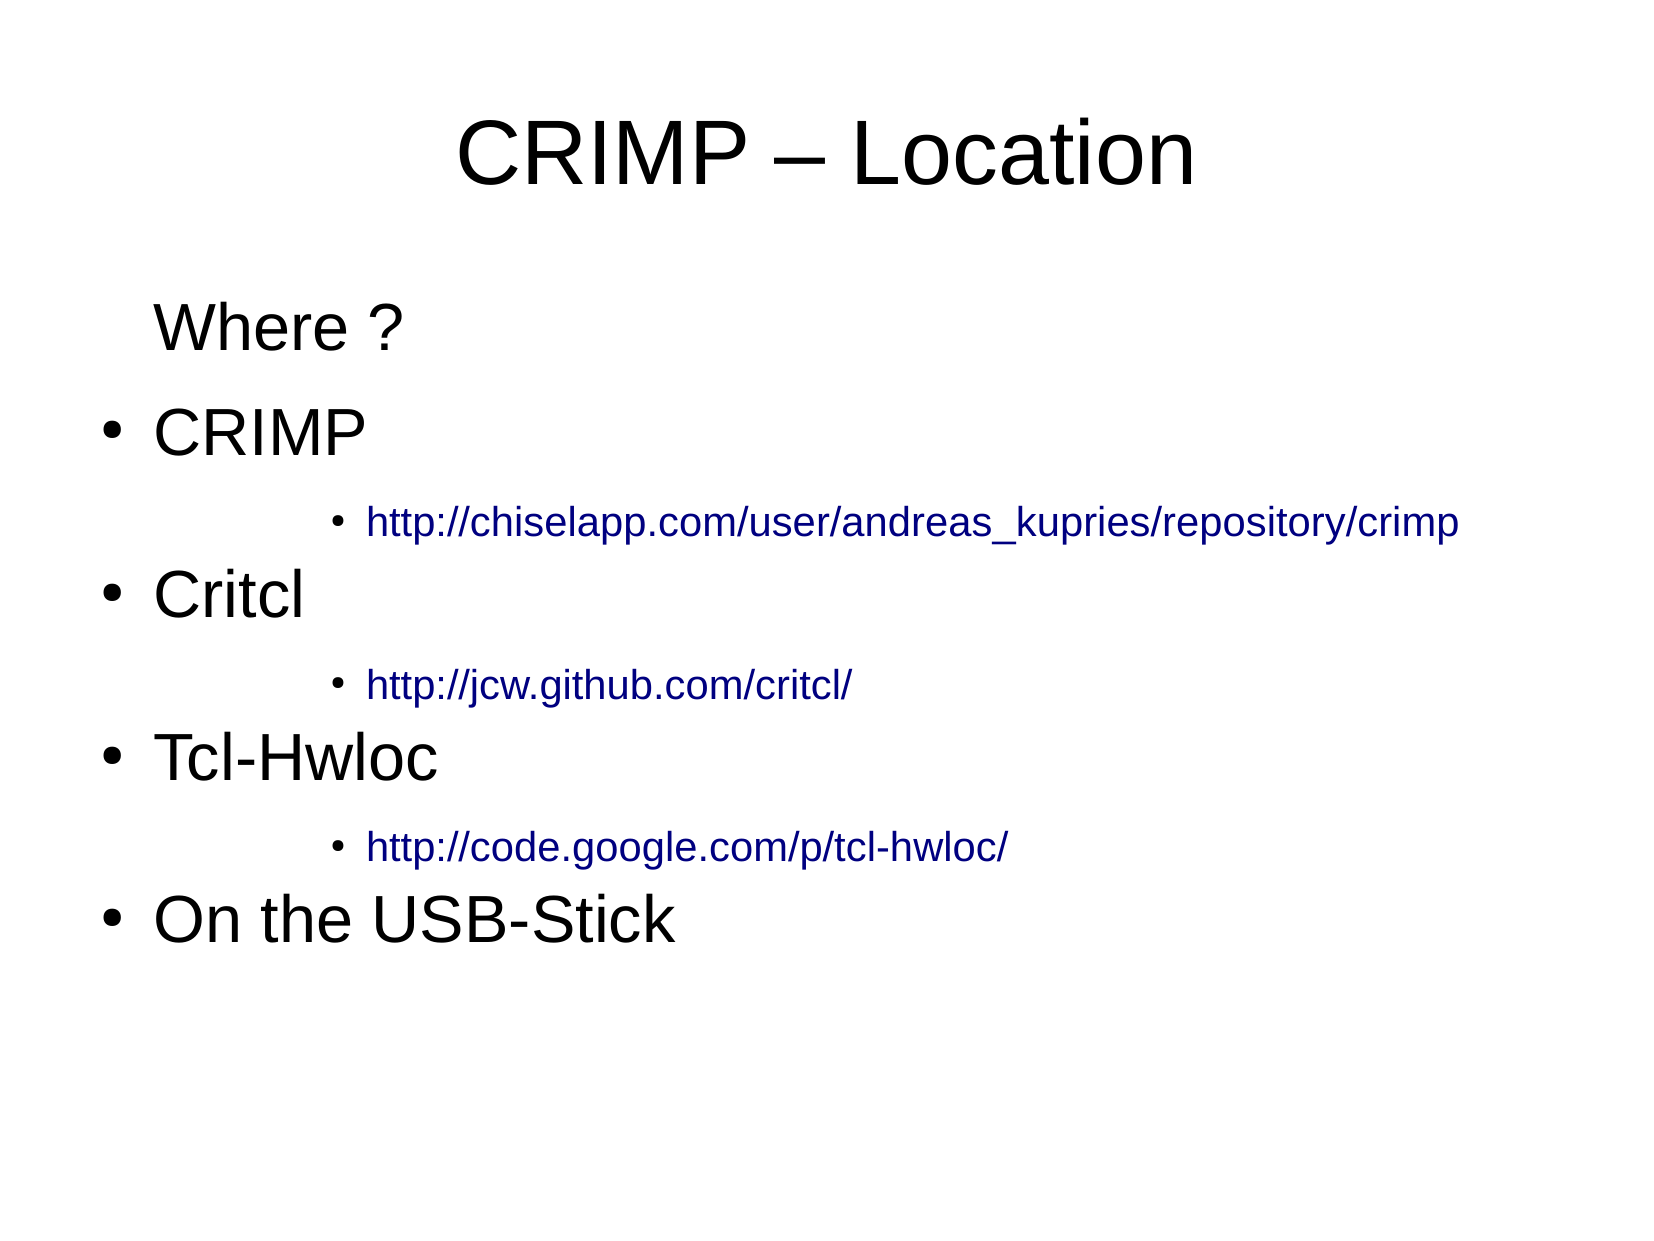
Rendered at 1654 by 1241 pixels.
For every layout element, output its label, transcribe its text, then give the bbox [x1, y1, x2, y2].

list Where ? CRIMP http://chiselapp.com/user/andreas_kupries/repository/crimp Critcl http://jcw.github.com/critcl/ Tcl-Hwloc http://code.google.com/p/tcl-hwloc/ On the USB-Stick [82, 290, 1571, 1094]
title CRIMP – Location [82, 56, 1571, 250]
